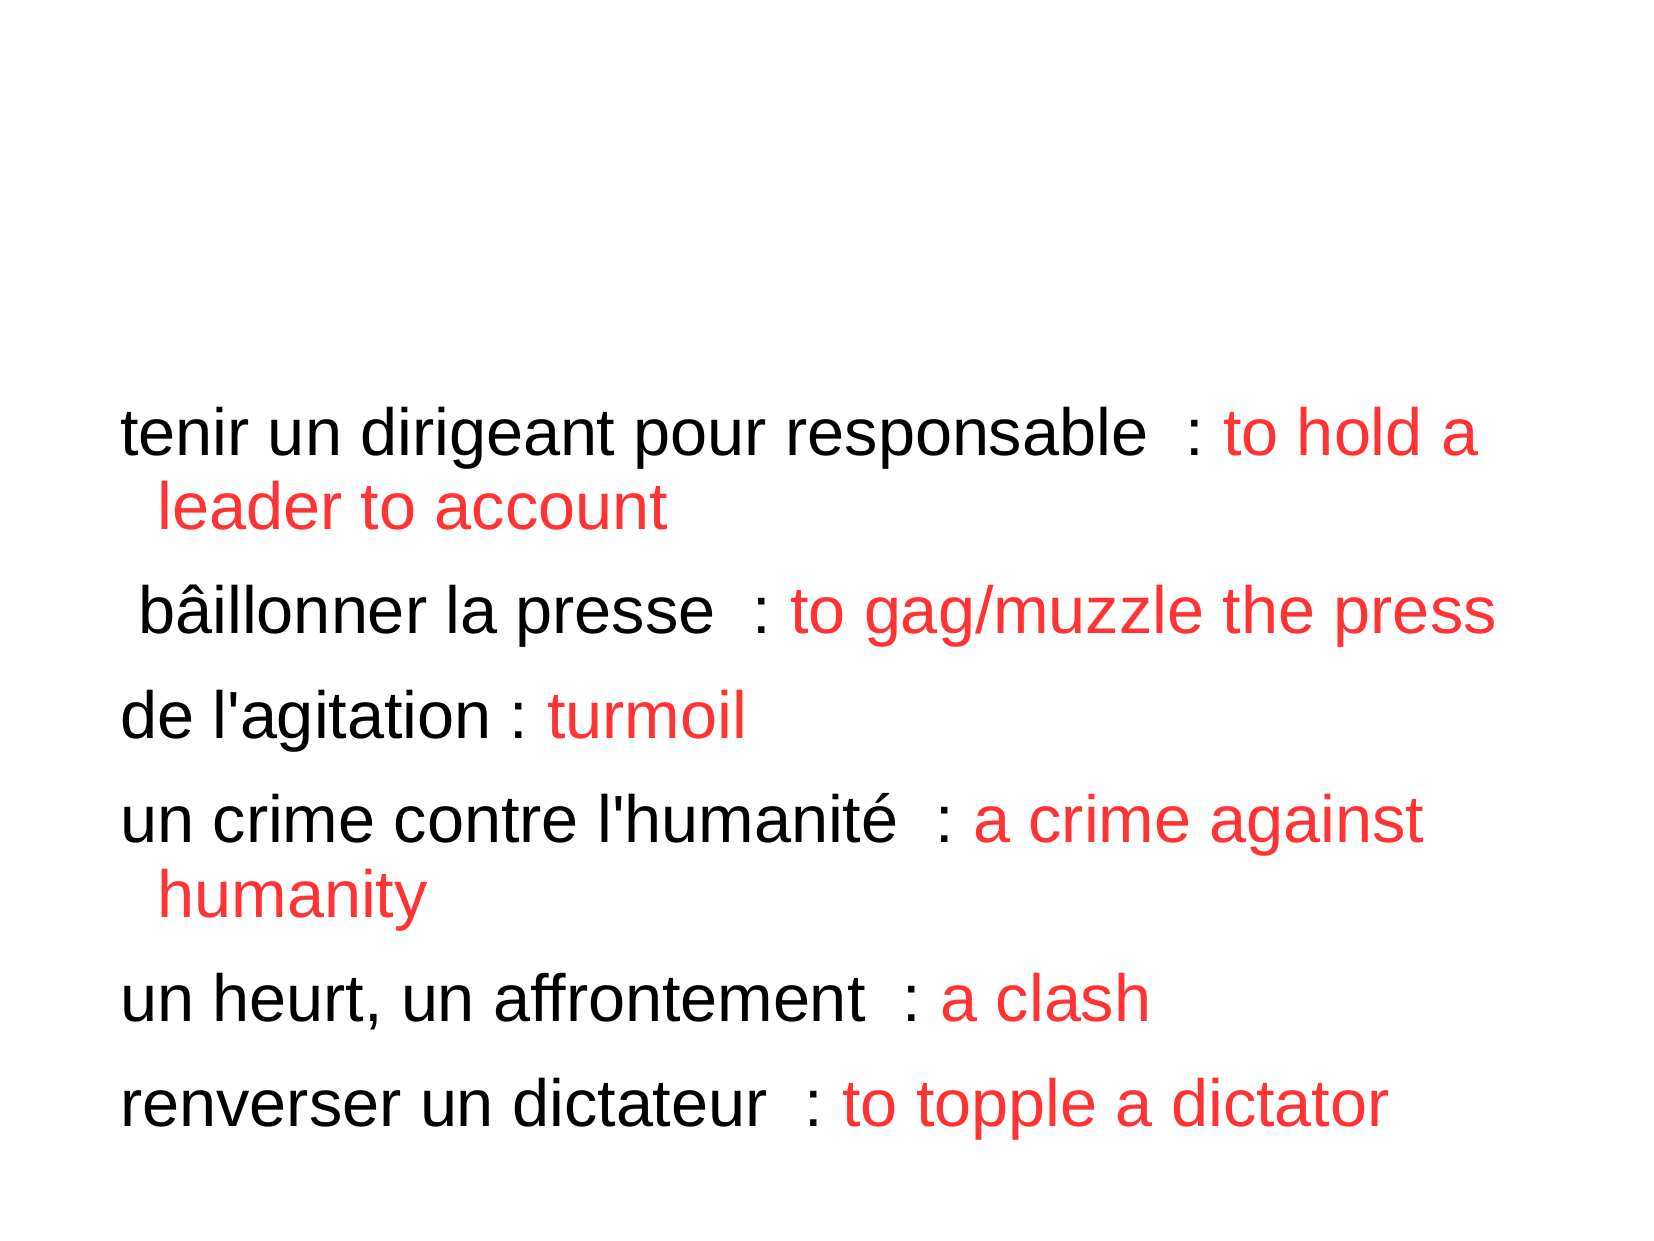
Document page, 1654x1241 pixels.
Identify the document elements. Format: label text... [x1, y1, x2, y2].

list tenir un dirigeant pour responsable : to hold a leader to account bâillonner la presse : to gag/muzzle the press de l'agitation : turmoil un crime contre l'humanité : a crime against humanity un heurt, un affrontement : a clash renverser un dictateur : to topple a dictator [82, 290, 1571, 1240]
